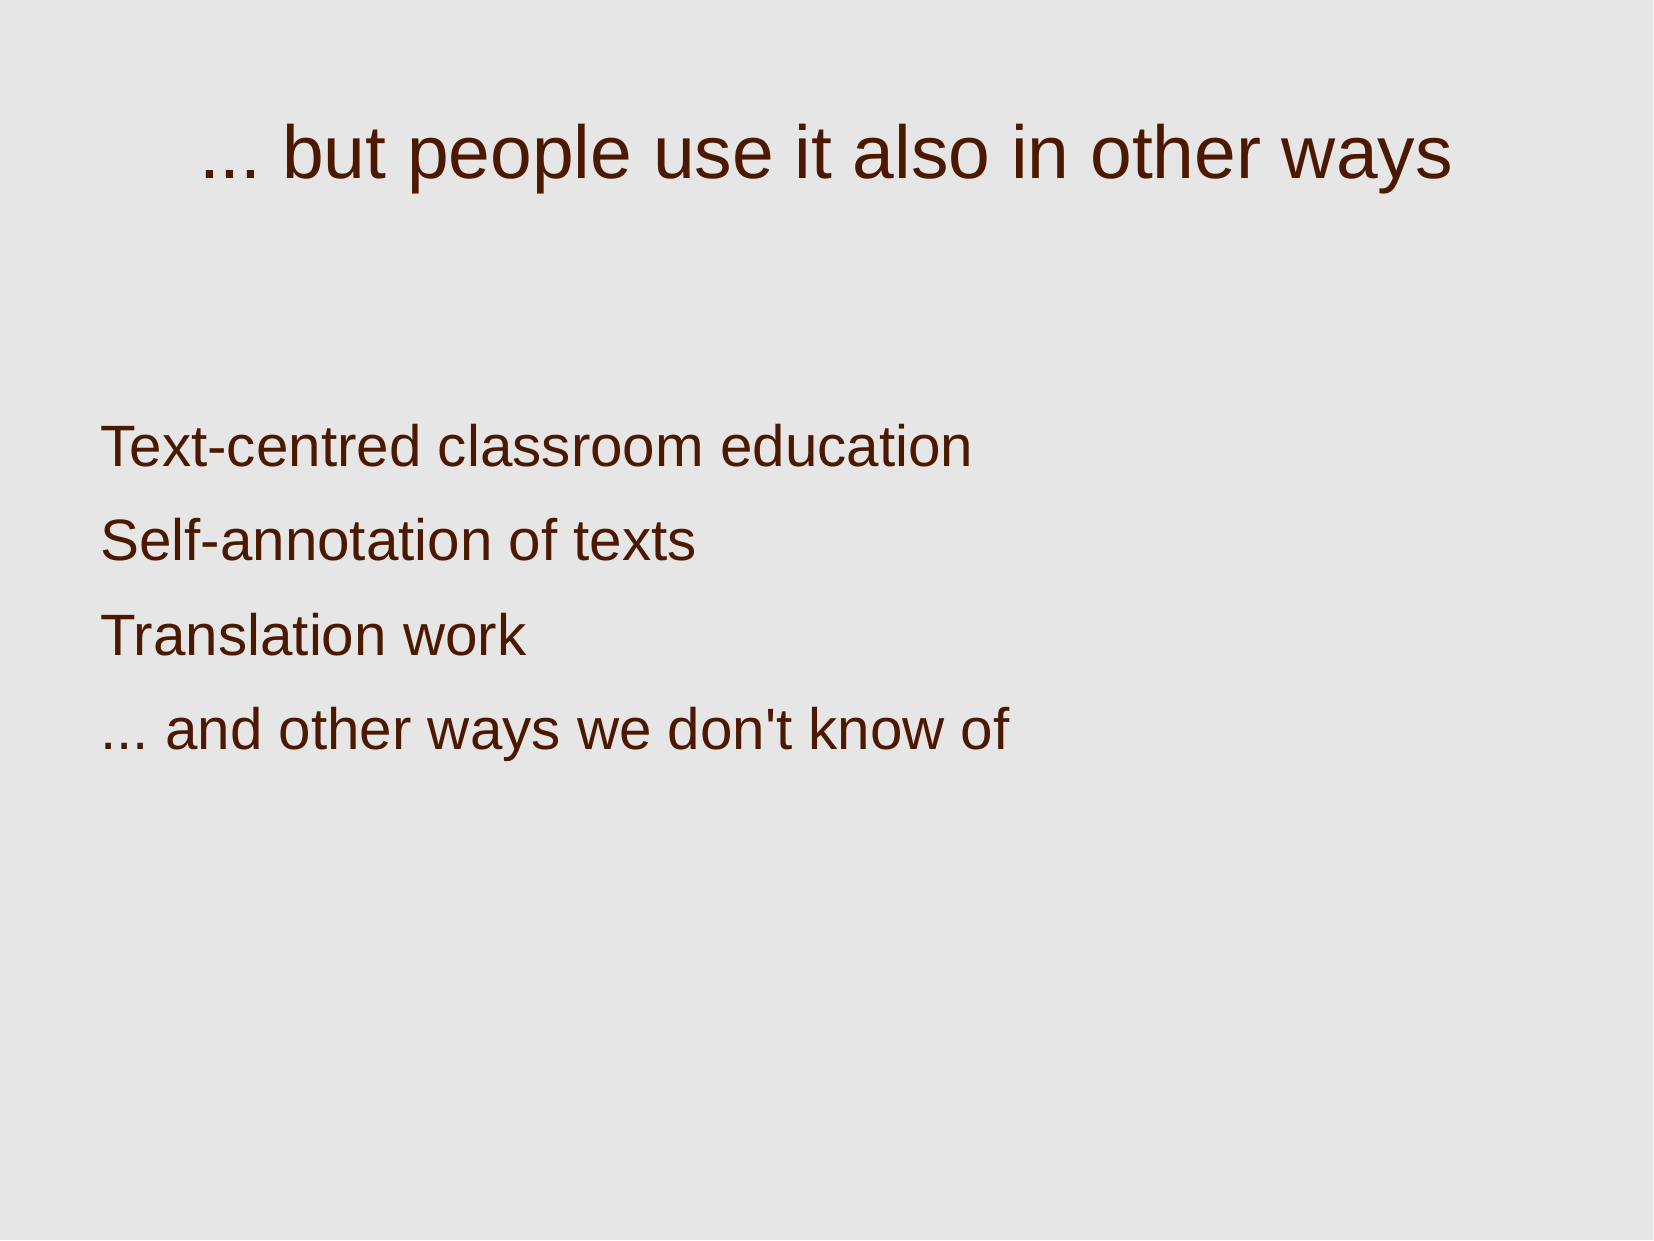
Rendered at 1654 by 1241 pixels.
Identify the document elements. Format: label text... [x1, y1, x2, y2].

title ... but people use it also in other ways [82, 56, 1571, 250]
list Text-centred classroom education Self-annotation of texts Translation work ... and other ways we don't know of [82, 413, 1571, 1094]
